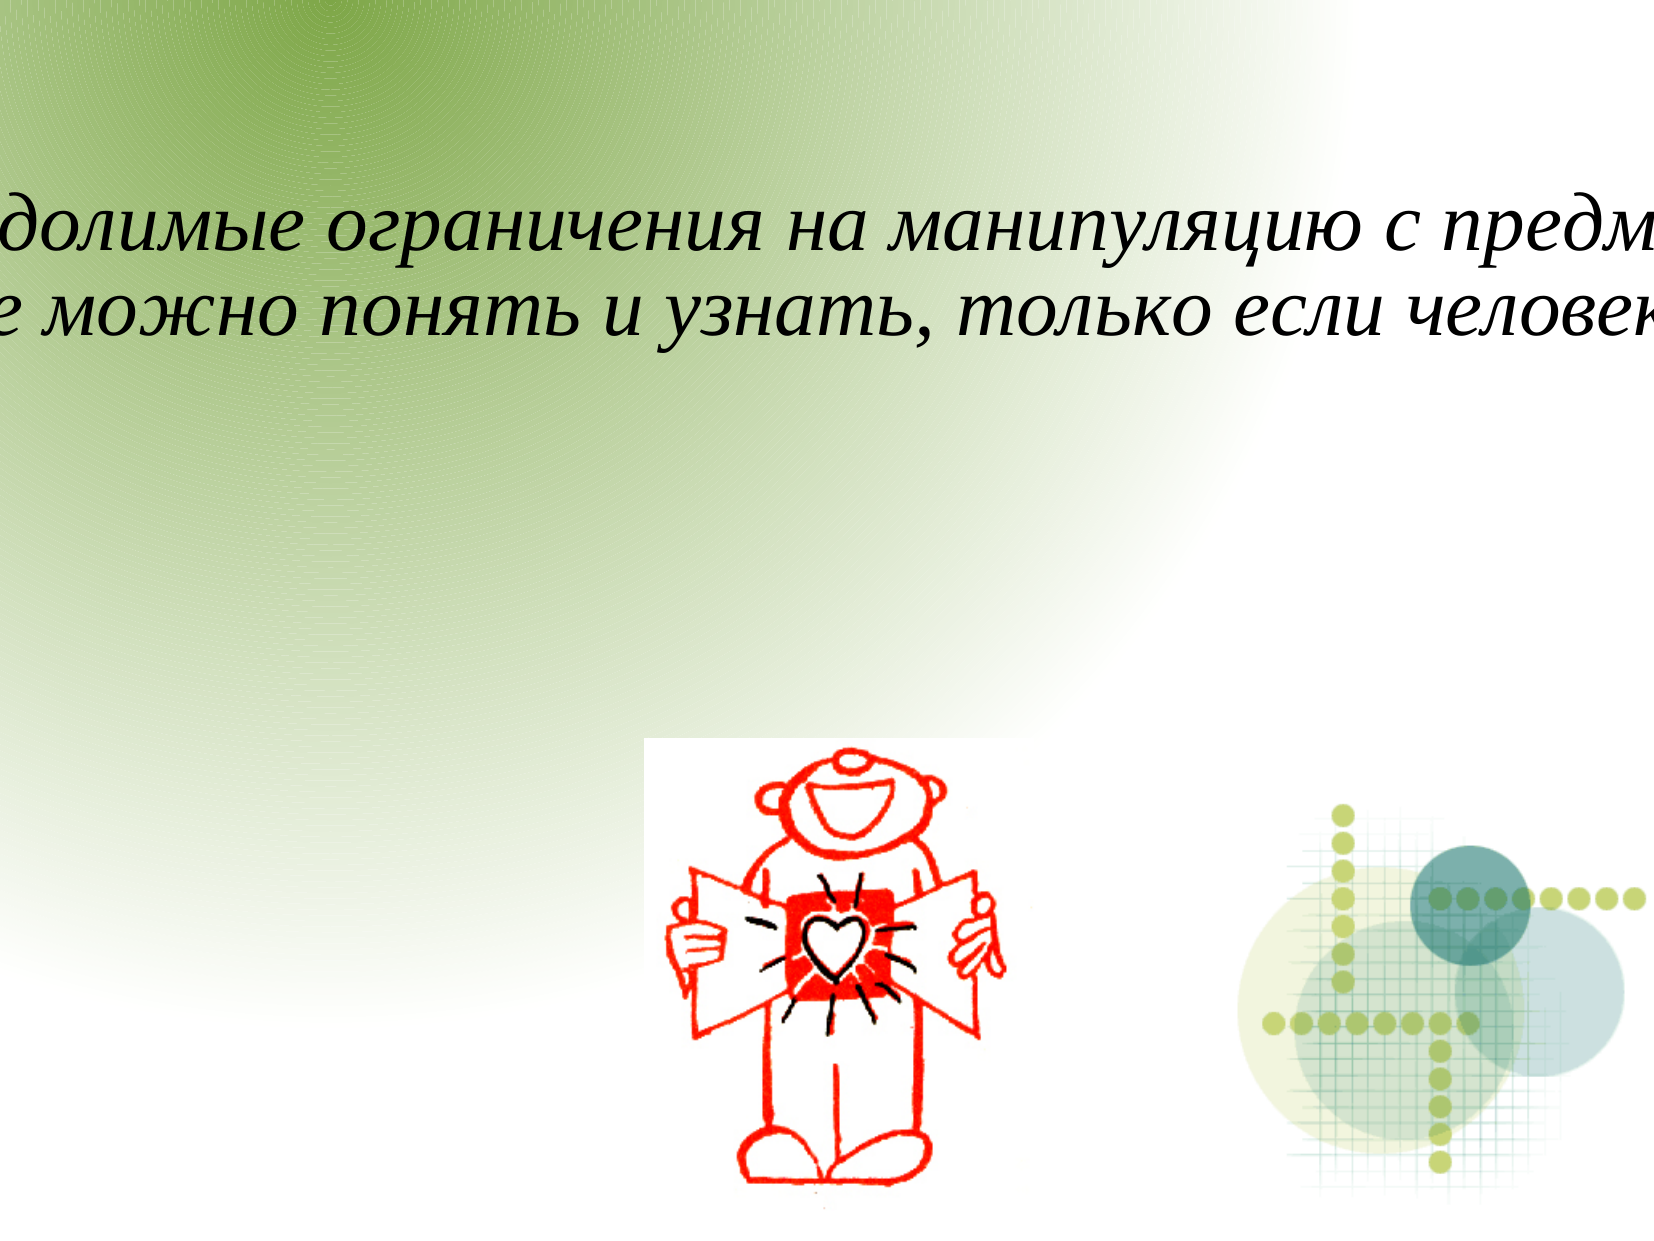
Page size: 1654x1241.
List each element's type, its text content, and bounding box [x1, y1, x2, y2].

picture [1224, 792, 1654, 1211]
picture [644, 738, 1034, 1211]
text_box А в мире людей... В нем появляются почти уже непреодолимые ограничения на манипуляцию с предметом исследования. Что-то глубокое и важное в человеке можно понять и узнать, только если человек сам готов открыть тебе свою душу. [0, 88, 1654, 361]
